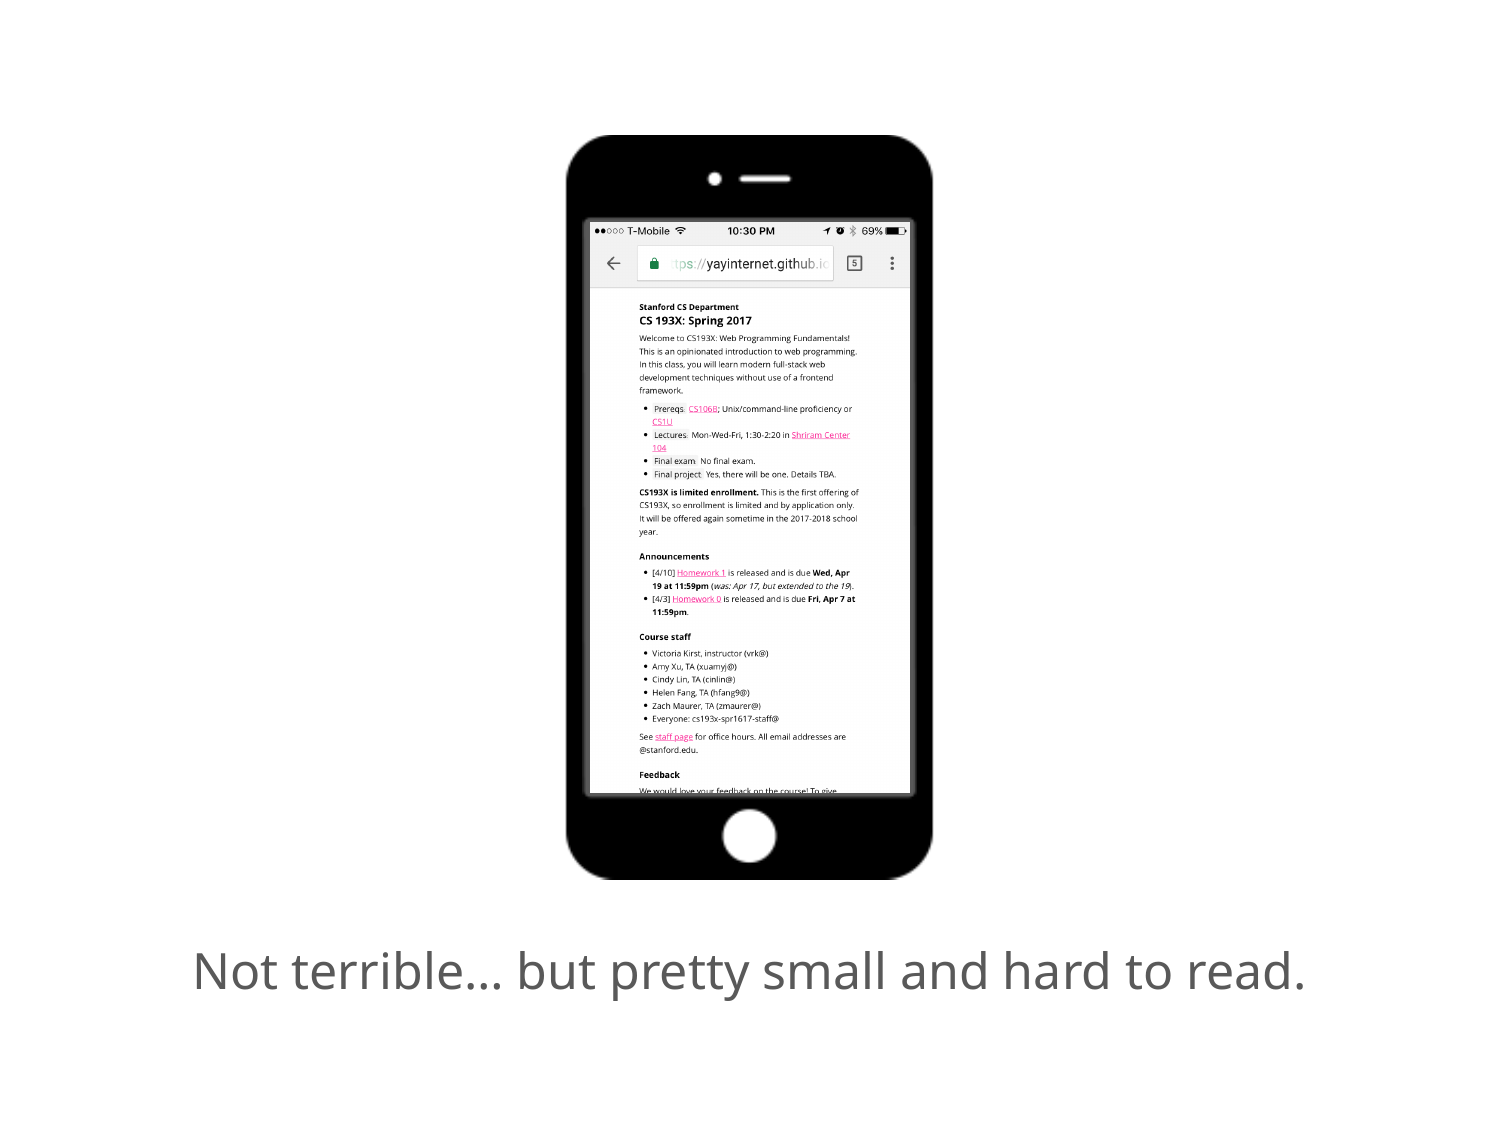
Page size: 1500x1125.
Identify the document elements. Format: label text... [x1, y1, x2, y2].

picture [377, 135, 1123, 880]
list Not terrible… but pretty small and hard to read. [128, 915, 1372, 1014]
